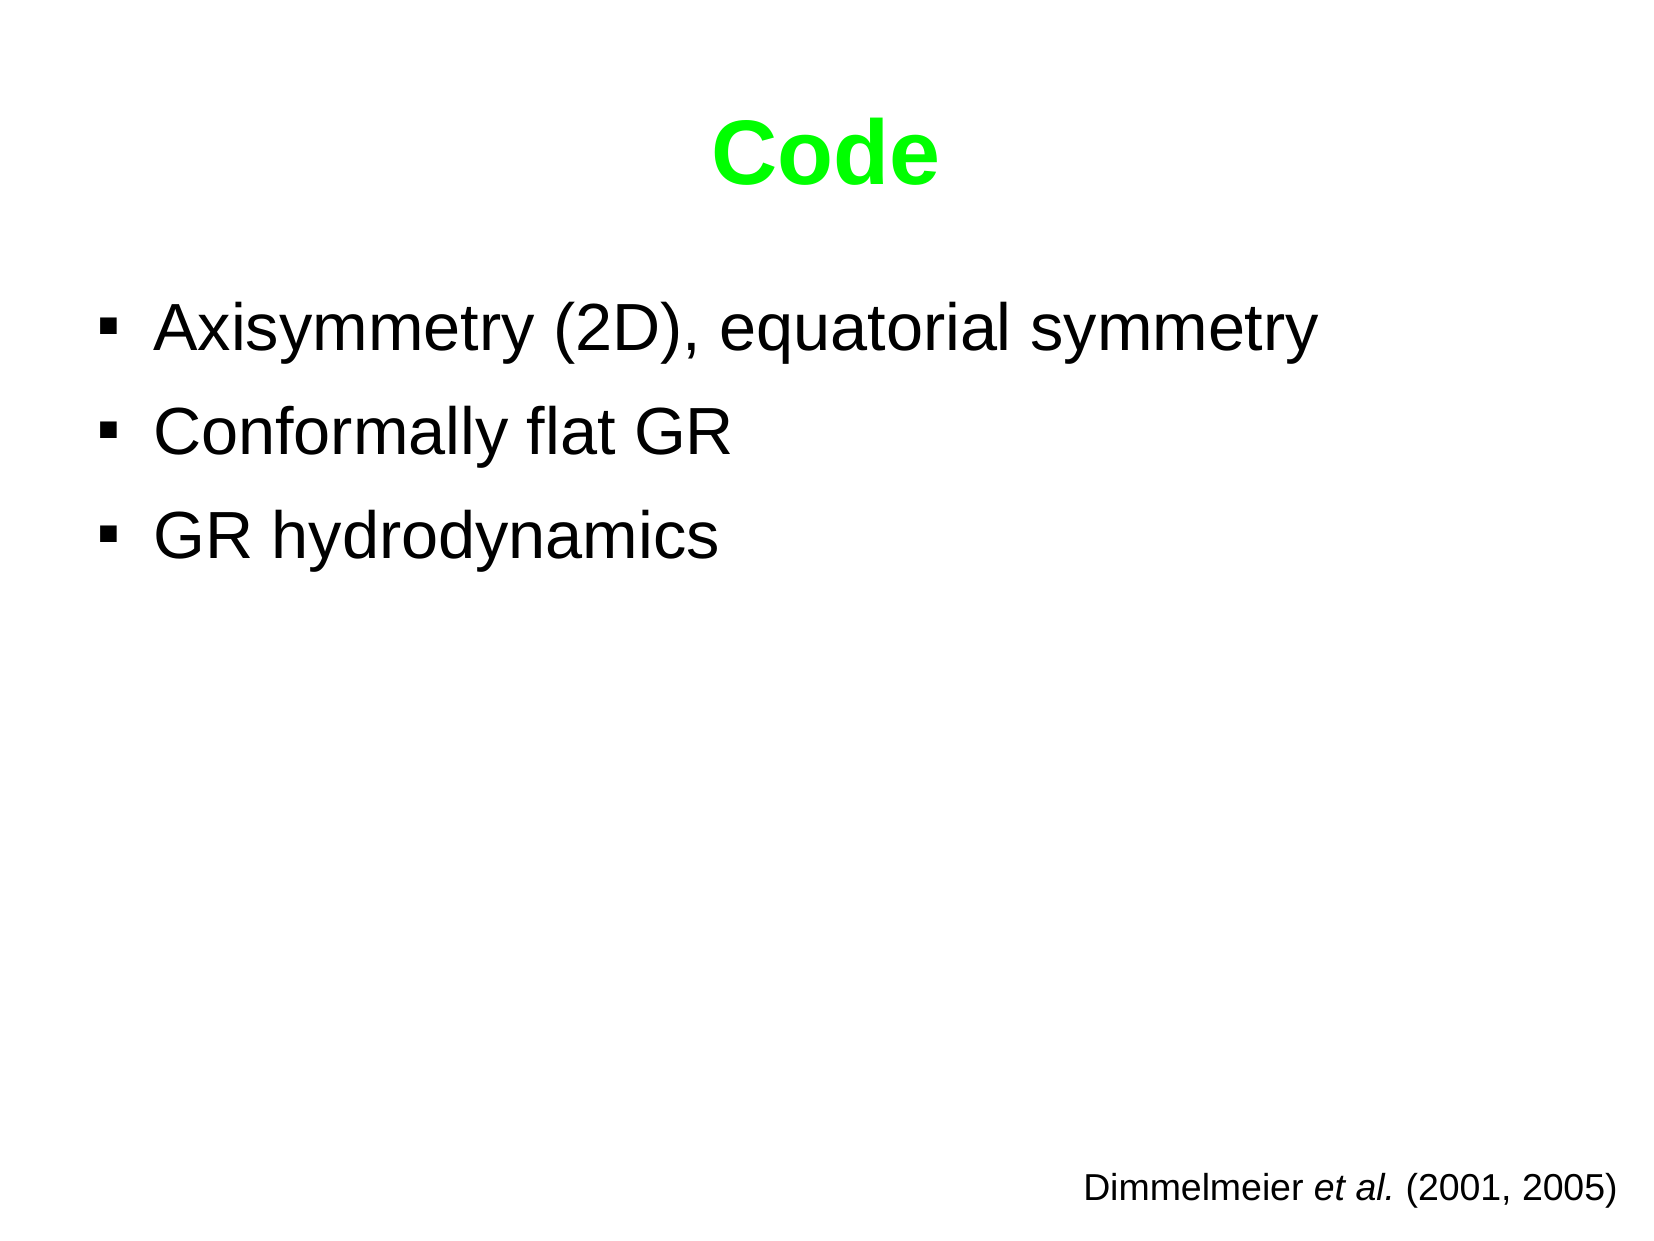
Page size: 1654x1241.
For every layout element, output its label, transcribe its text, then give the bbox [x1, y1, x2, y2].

text_box Dimmelmeier et al. (2001, 2005) [1068, 1158, 1653, 1216]
title Code [82, 49, 1571, 257]
list Axisymmetry (2D), equatorial symmetry Conformally flat GR GR hydrodynamics [82, 290, 1537, 1010]
